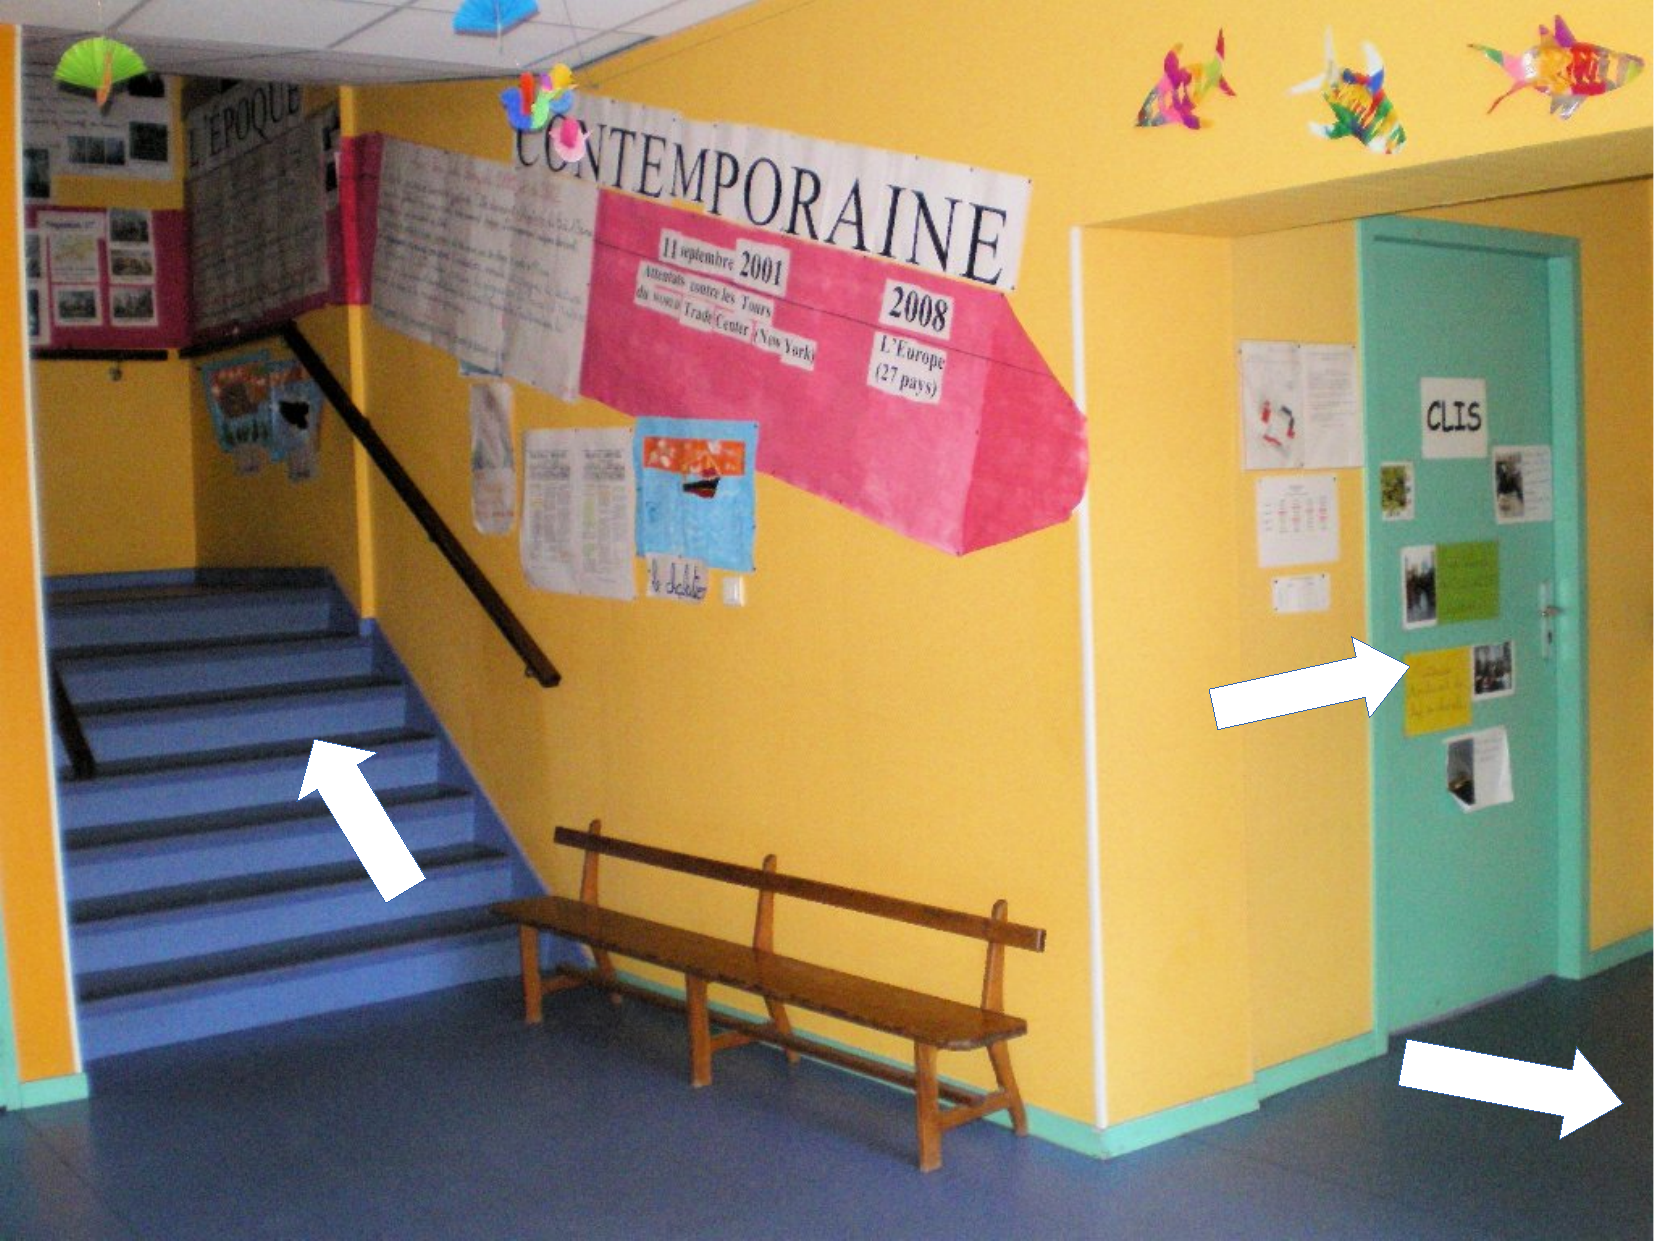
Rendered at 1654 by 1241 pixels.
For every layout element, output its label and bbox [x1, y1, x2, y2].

picture [0, 0, 1654, 1241]
text_box [1209, 636, 1410, 730]
text_box [296, 739, 427, 903]
text_box [1398, 1038, 1624, 1140]
